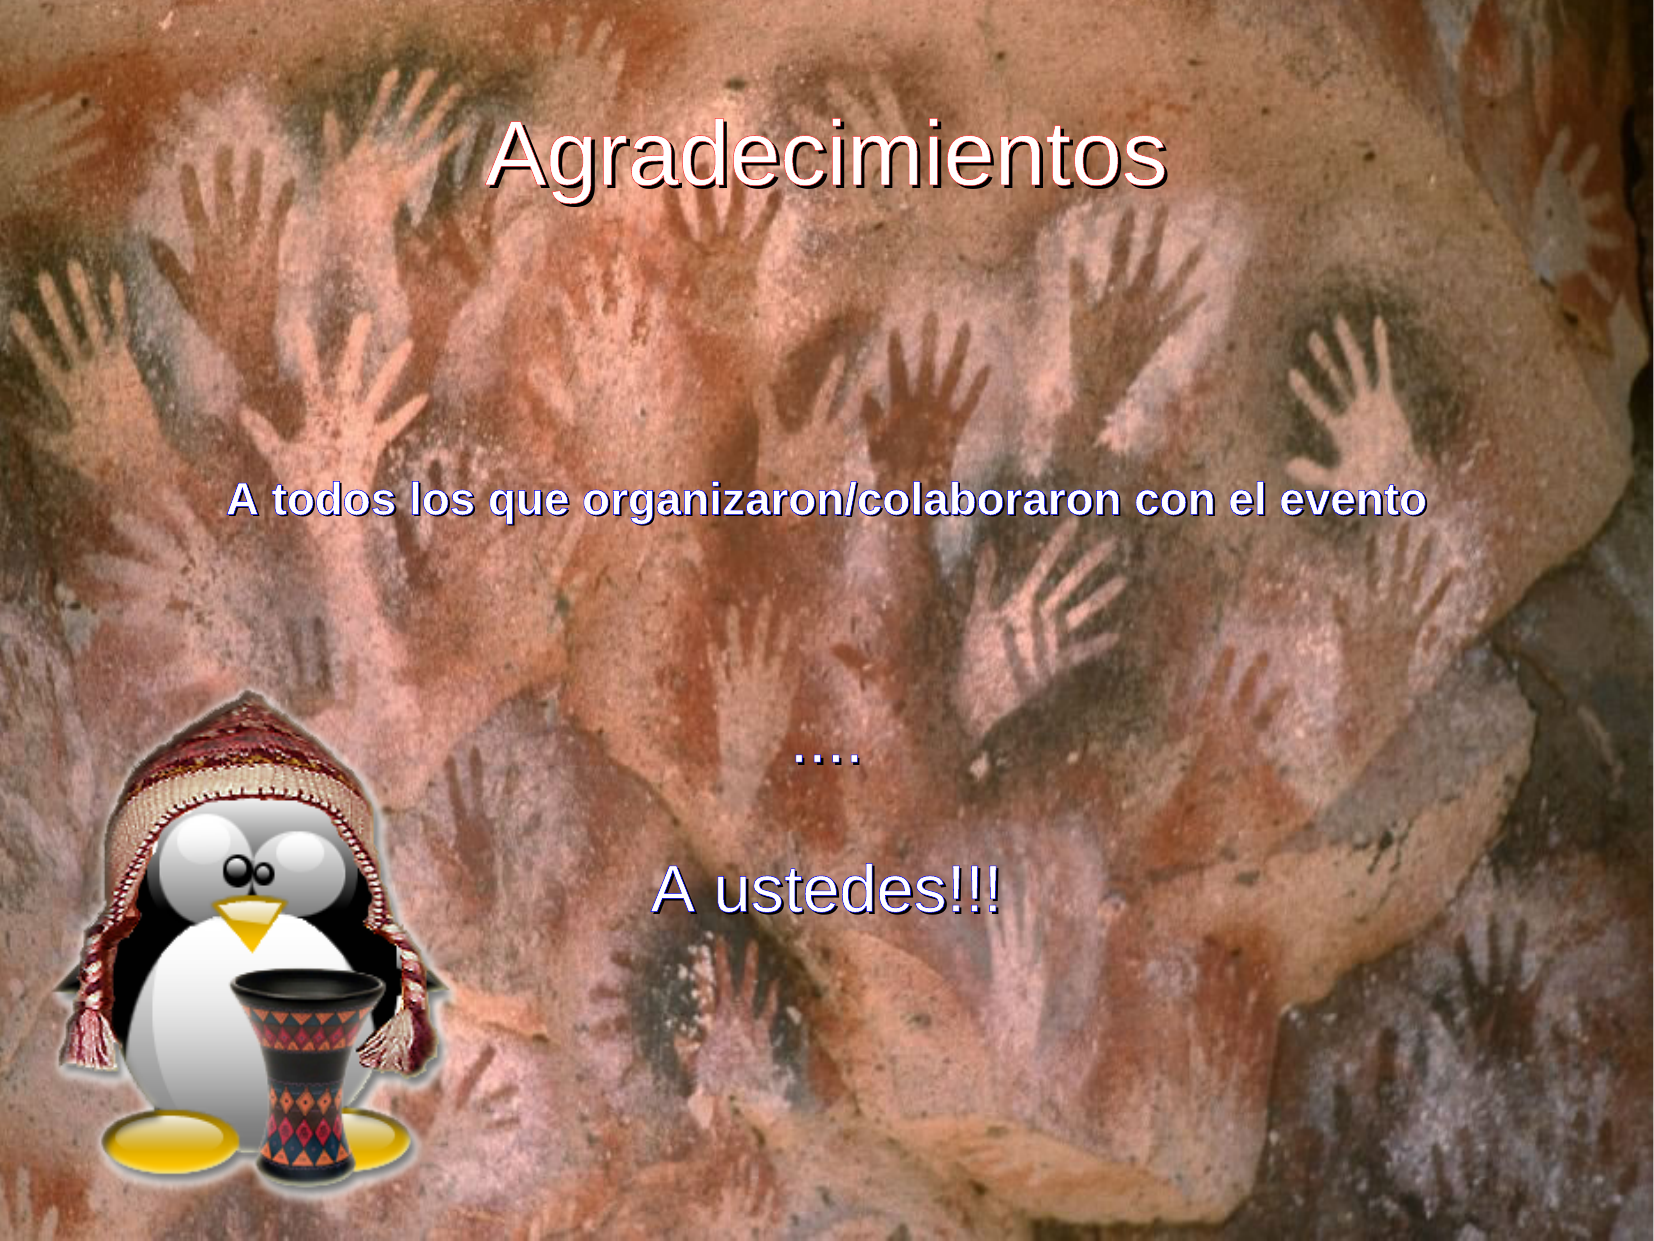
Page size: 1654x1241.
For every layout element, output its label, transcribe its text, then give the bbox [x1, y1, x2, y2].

title Agradecimientos [82, 49, 1571, 257]
picture [0, 0, 1654, 1241]
subtitle A todos los que organizaron/colaboraron con el evento .... A ustedes!!! [82, 290, 1571, 1109]
